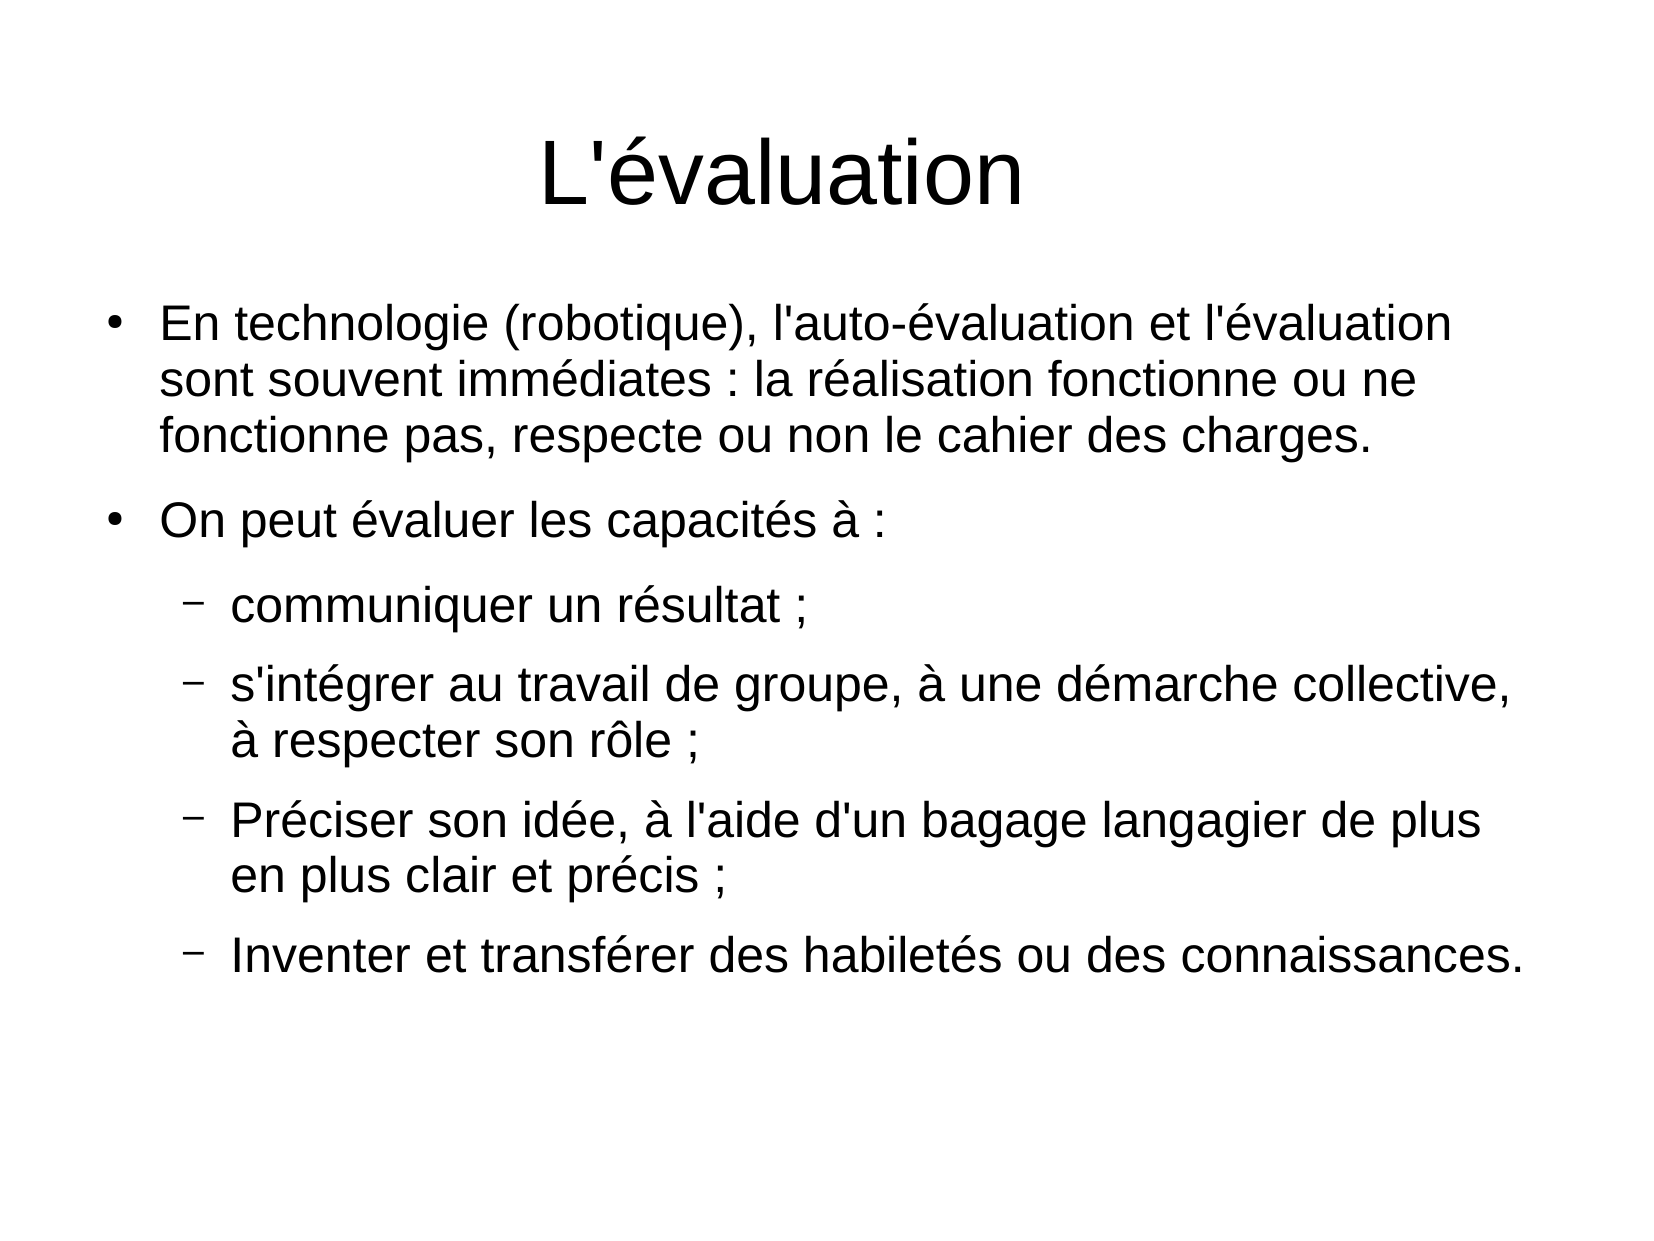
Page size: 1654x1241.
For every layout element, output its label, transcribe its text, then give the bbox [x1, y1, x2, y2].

list En technologie (robotique), l'auto-évaluation et l'évaluation sont souvent immédiates : la réalisation fonctionne ou ne fonctionne pas, respecte ou non le cahier des charges. On peut évaluer les capacités à : communiquer un résultat ; s'intégrer au travail de groupe, à une démarche collective, à respecter son rôle ; Préciser son idée, à l'aide d'un bagage langagier de plus en plus clair et précis ; Inventer et transférer des habiletés ou des connaissances. [88, 295, 1536, 983]
title L'évaluation [0, 19, 1565, 325]
